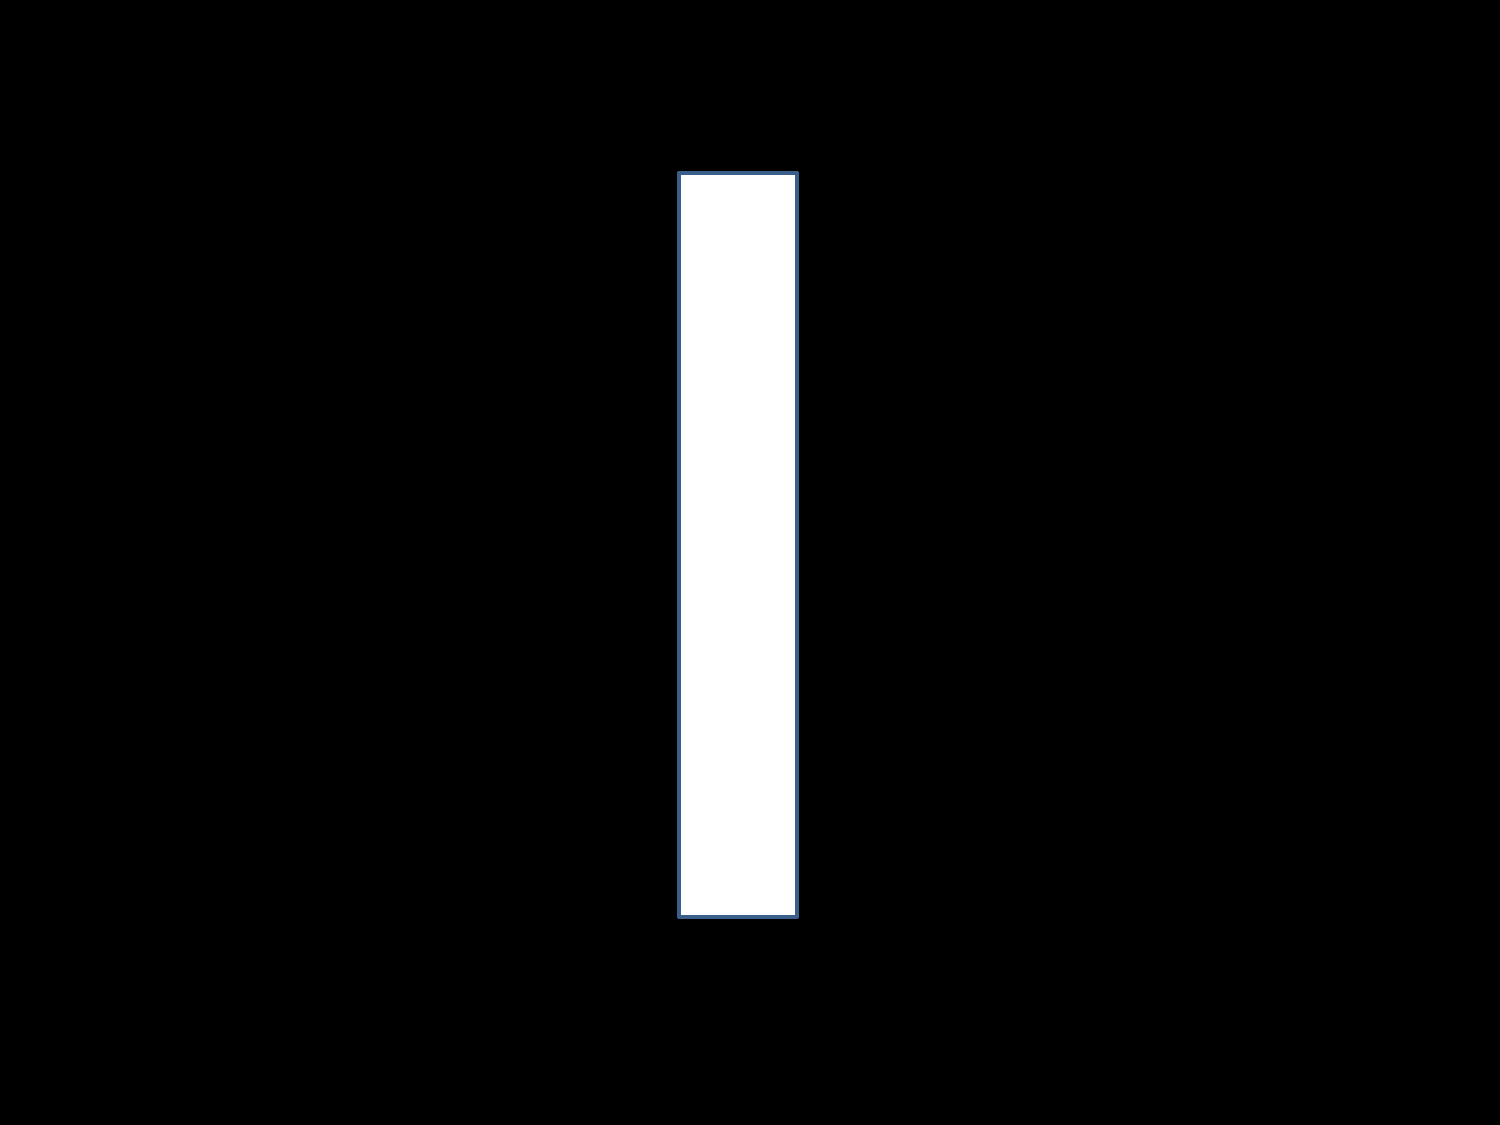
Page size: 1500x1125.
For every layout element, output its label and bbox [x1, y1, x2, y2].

text_box [37, 37, 1500, 1125]
